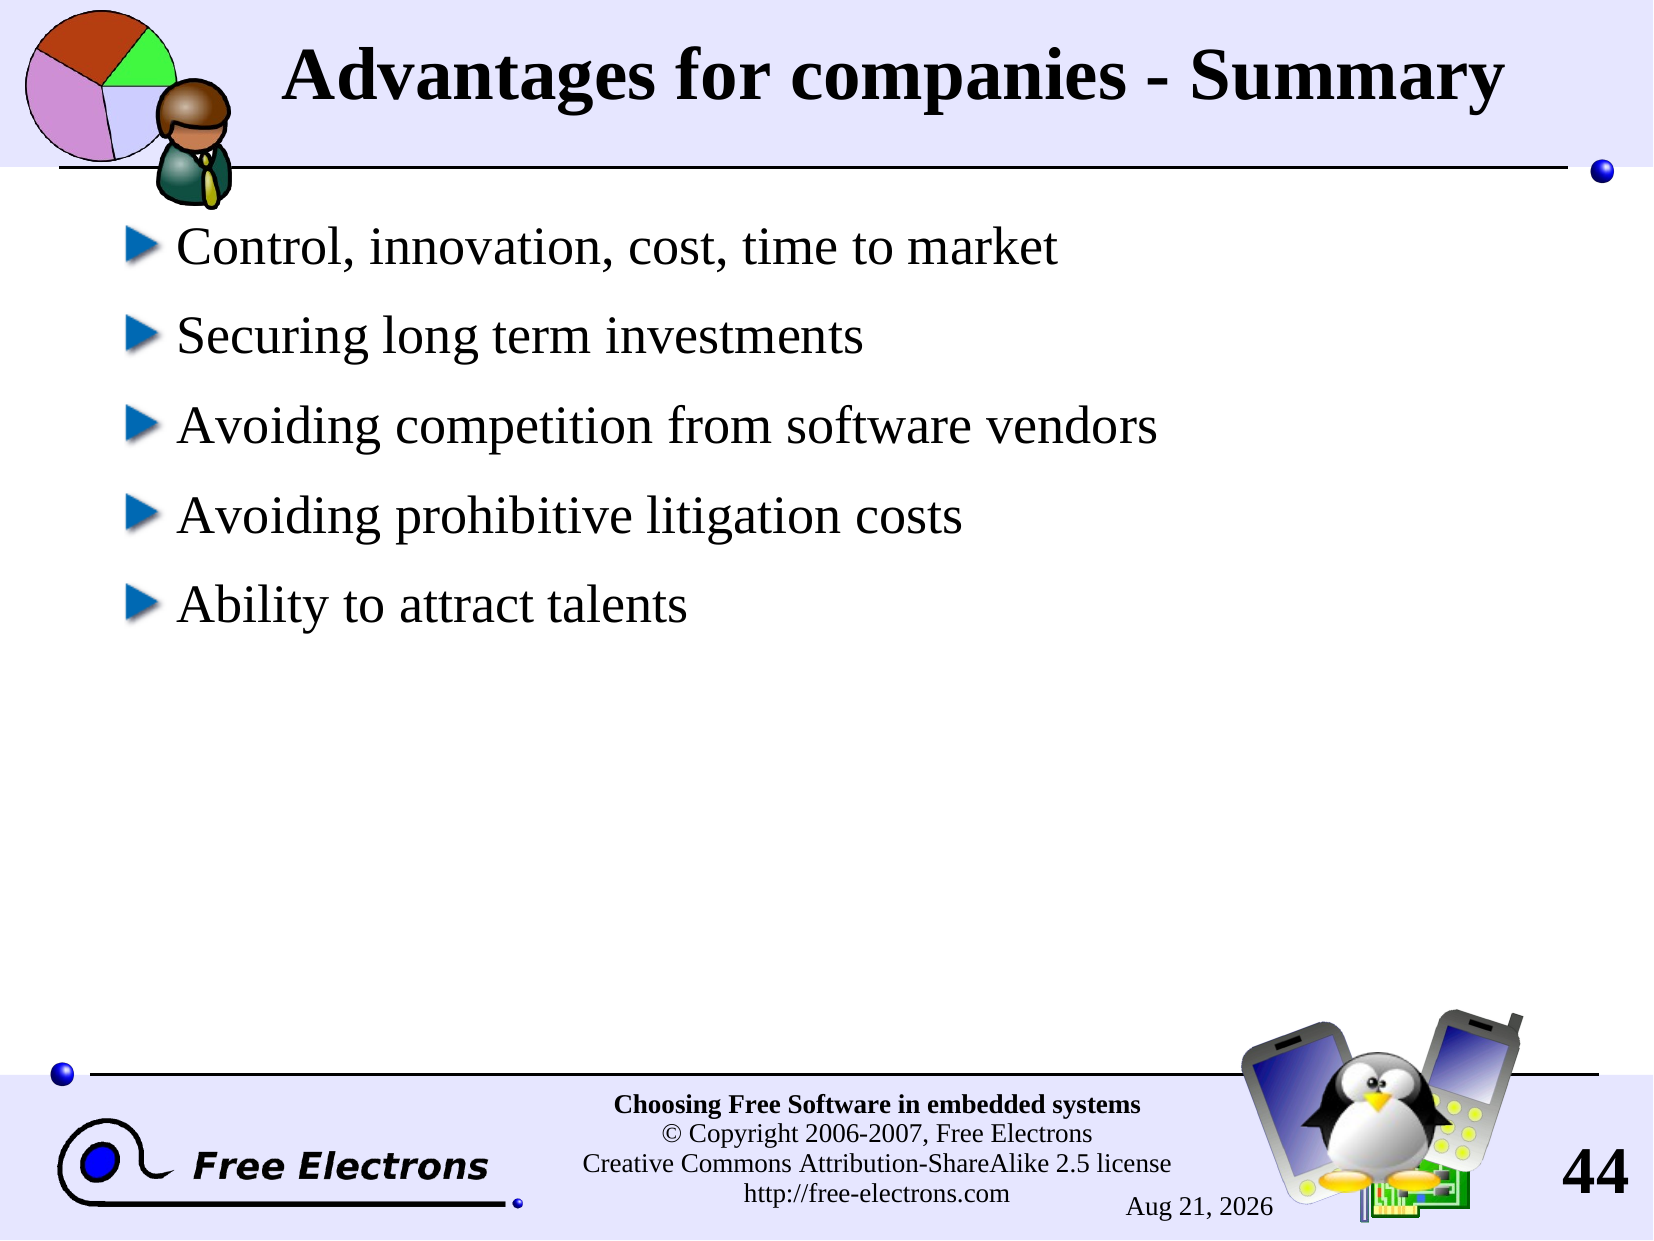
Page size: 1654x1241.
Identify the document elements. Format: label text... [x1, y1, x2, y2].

picture [1231, 1007, 1538, 1240]
list Control, innovation, cost, time to market Securing long term investments Avoiding competition from software vendors Avoiding prohibitive litigation costs Ability to attract talents [105, 216, 1518, 1066]
picture [50, 1107, 527, 1216]
picture [25, 10, 232, 210]
title Advantages for companies - Summary [232, 25, 1551, 124]
